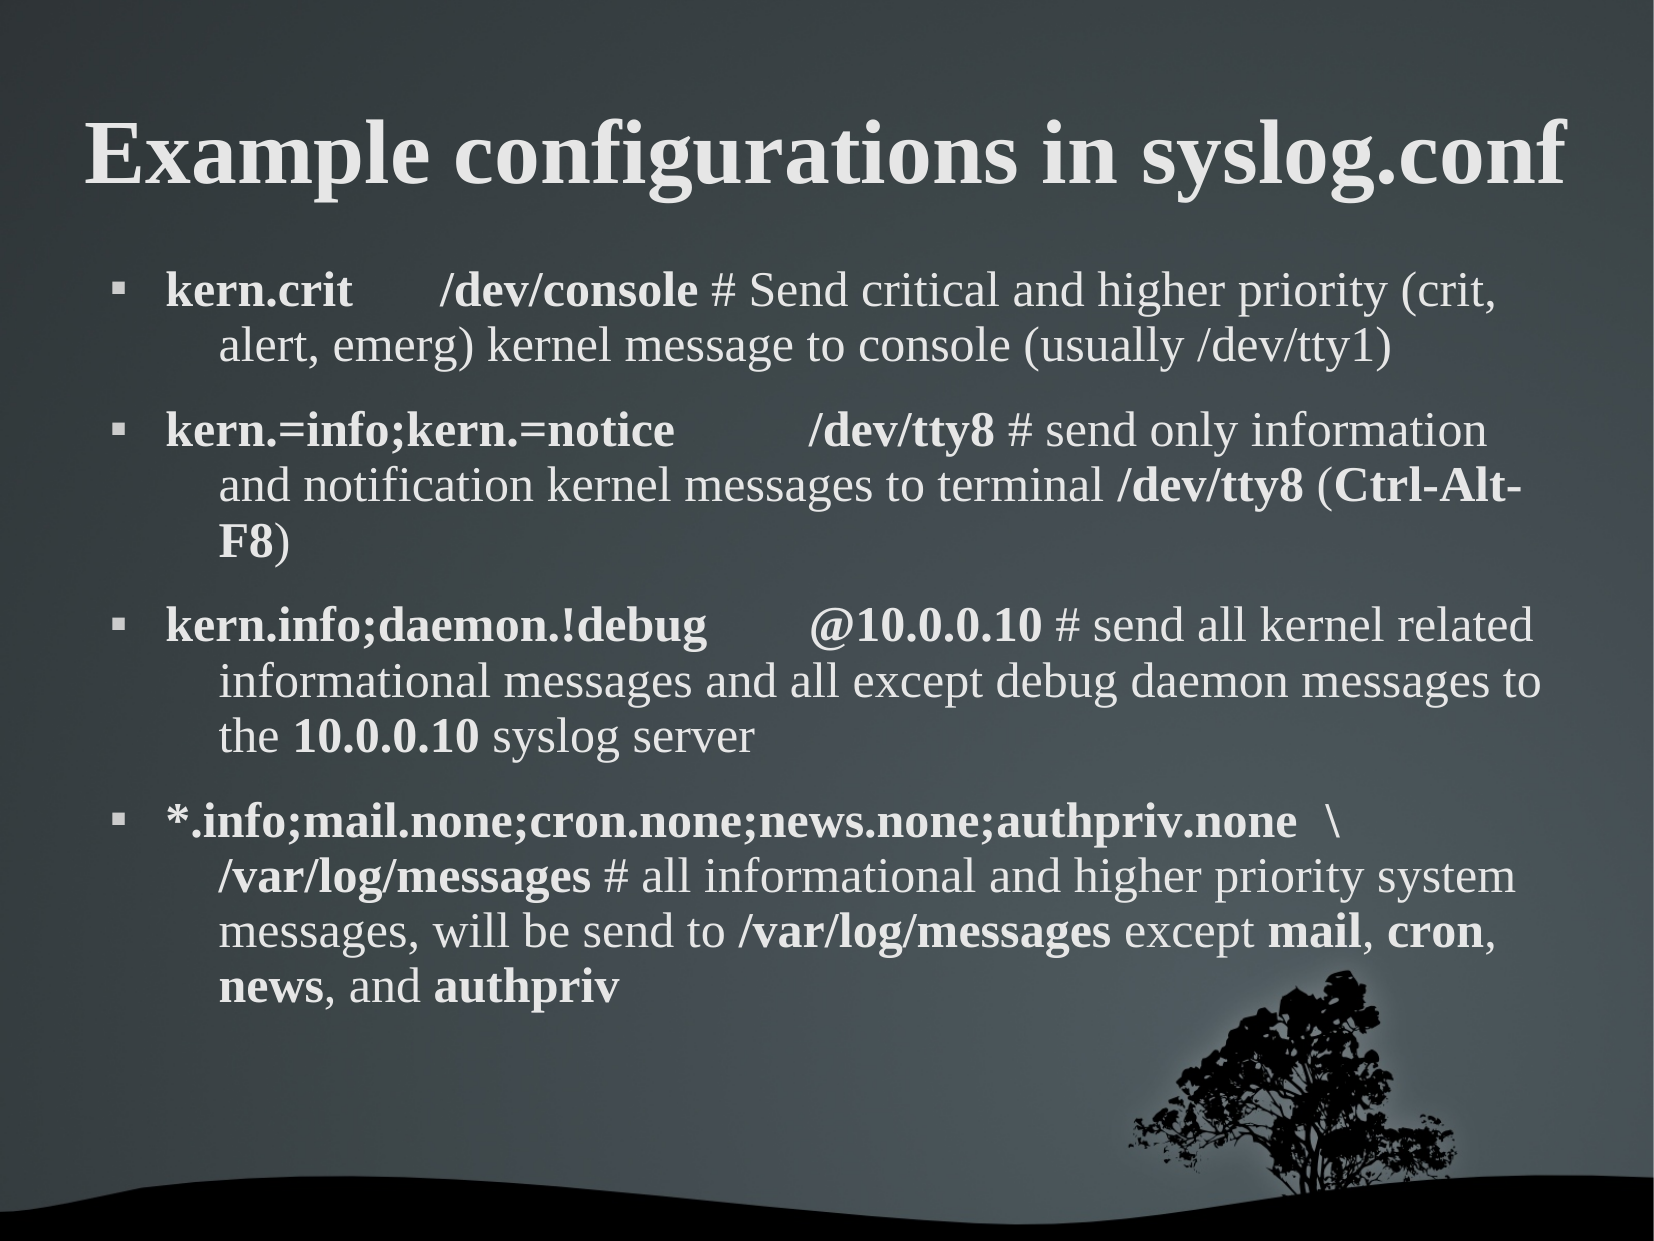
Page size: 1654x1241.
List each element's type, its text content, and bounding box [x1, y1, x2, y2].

list kern.crit /dev/console # Send critical and higher priority (crit, alert, emerg) kernel message to console (usually /dev/tty1) kern.=info;kern.=notice /dev/tty8 # send only information and notification kernel messages to terminal /dev/tty8 (Ctrl-Alt-F8) kern.info;daemon.!debug @10.0.0.10 # send all kernel related informational messages and all except debug daemon messages to the 10.0.0.10 syslog server *.info;mail.none;cron.none;news.none;authpriv.none \ /var/log/messages # all informational and higher priority system messages, will be send to /var/log/messages except mail, cron, news, and authpriv [76, 262, 1565, 1241]
title Example configurations in syslog.conf [82, 33, 1571, 273]
picture [0, 0, 1654, 1241]
